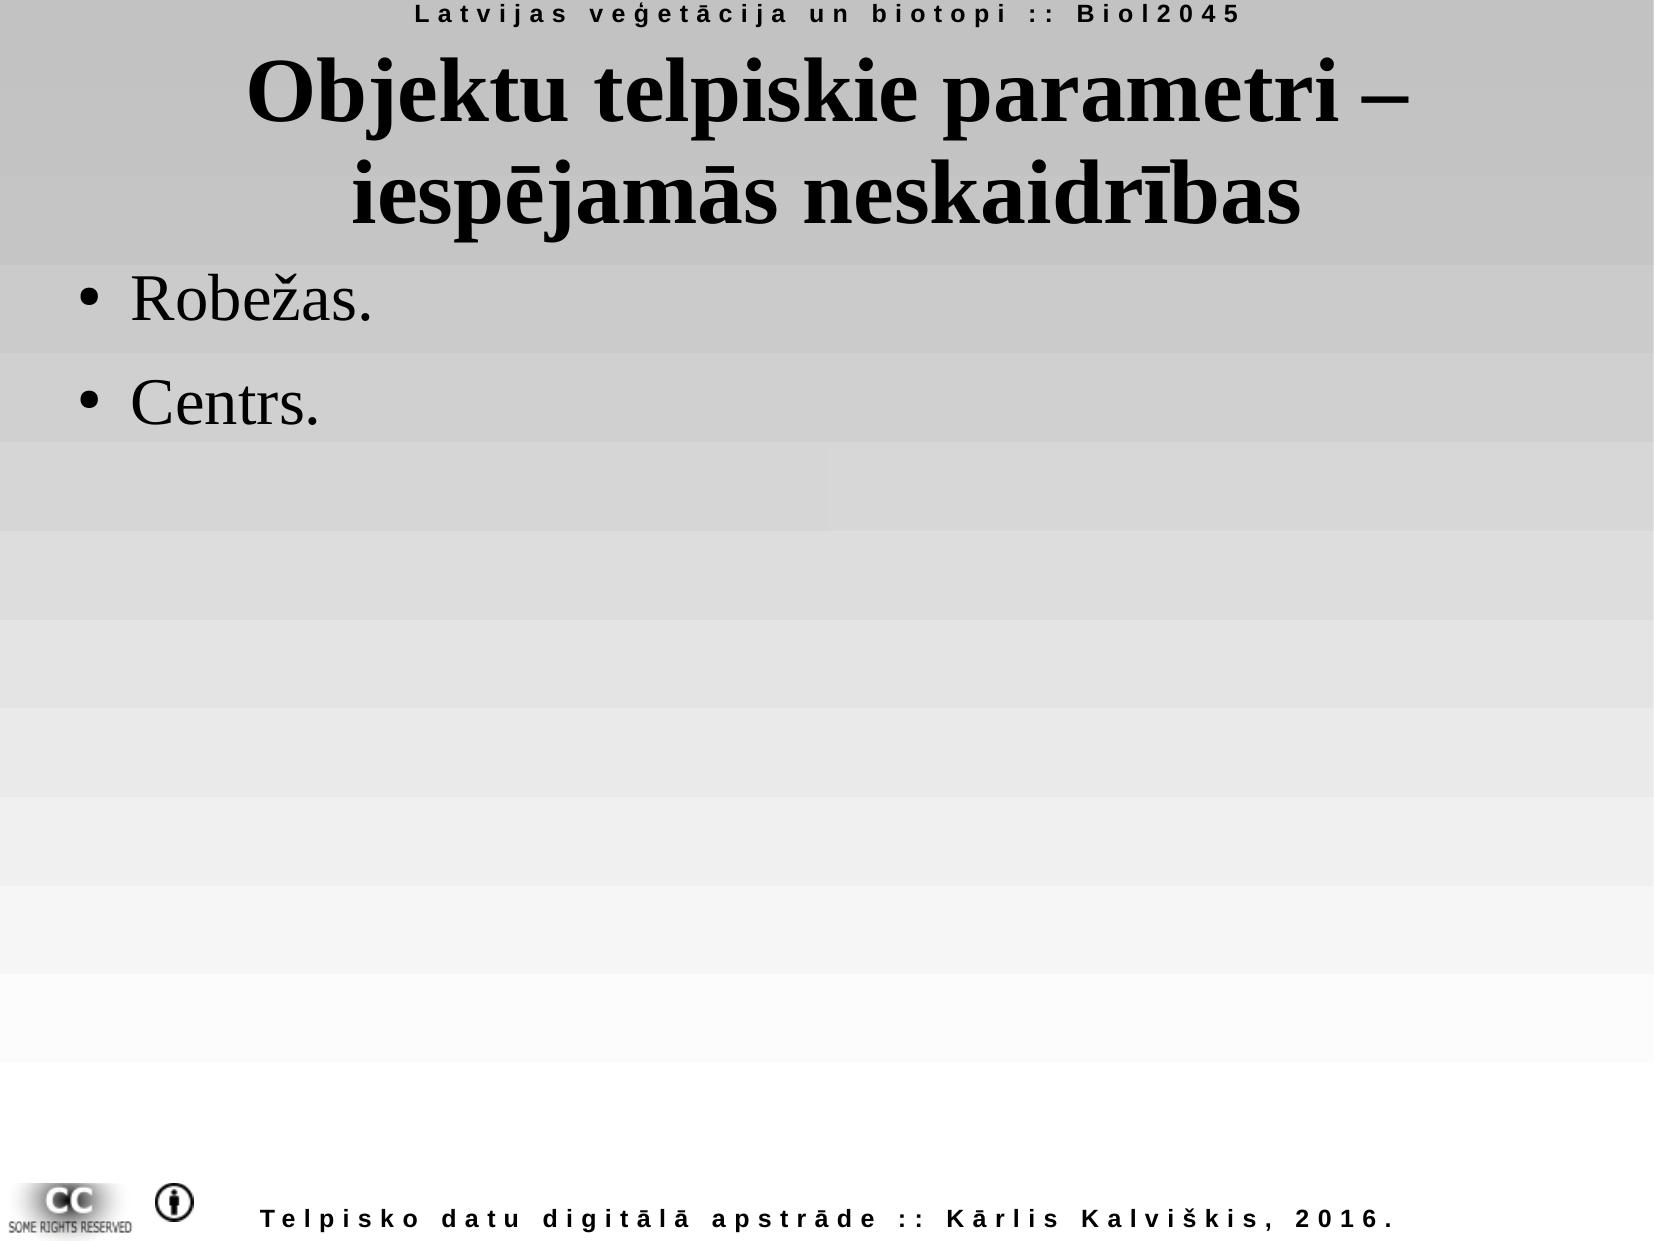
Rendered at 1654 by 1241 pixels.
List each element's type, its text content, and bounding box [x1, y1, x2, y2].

list Robežas. Centrs. [59, 261, 1596, 1175]
picture [0, 0, 1654, 1241]
title Objektu telpiskie parametri – iespējamās neskaidrības [59, 37, 1596, 246]
